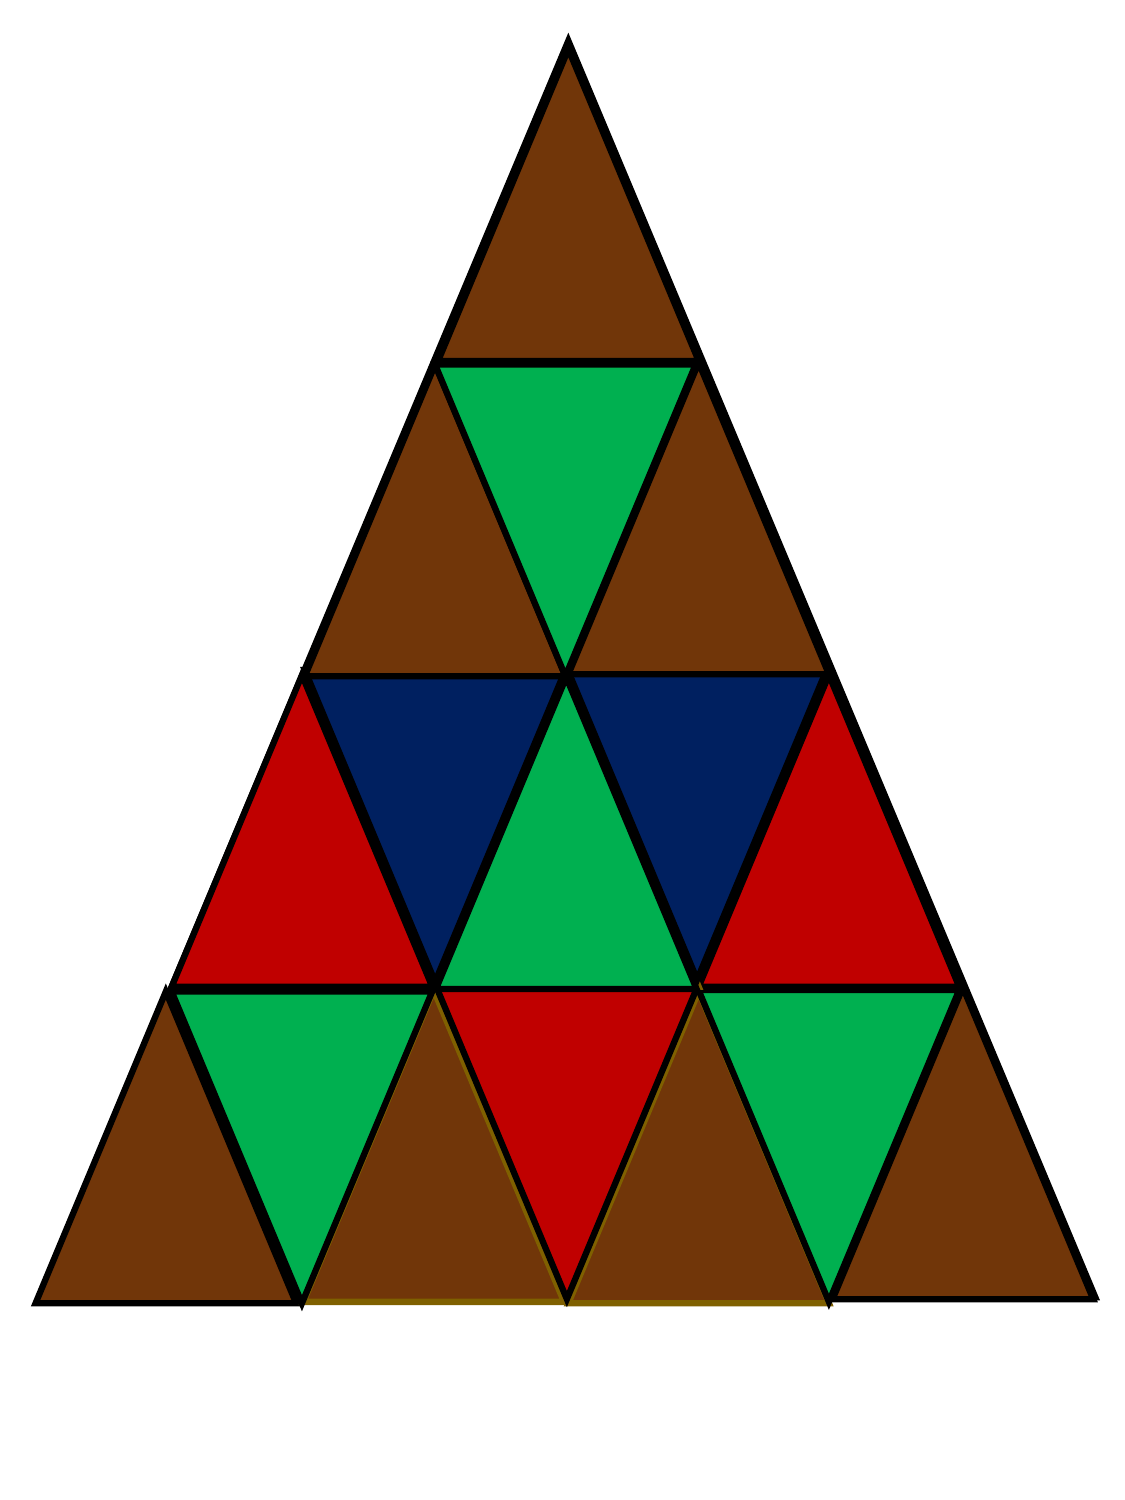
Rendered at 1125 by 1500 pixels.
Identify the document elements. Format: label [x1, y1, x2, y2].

text_box [35, 40, 1096, 1304]
